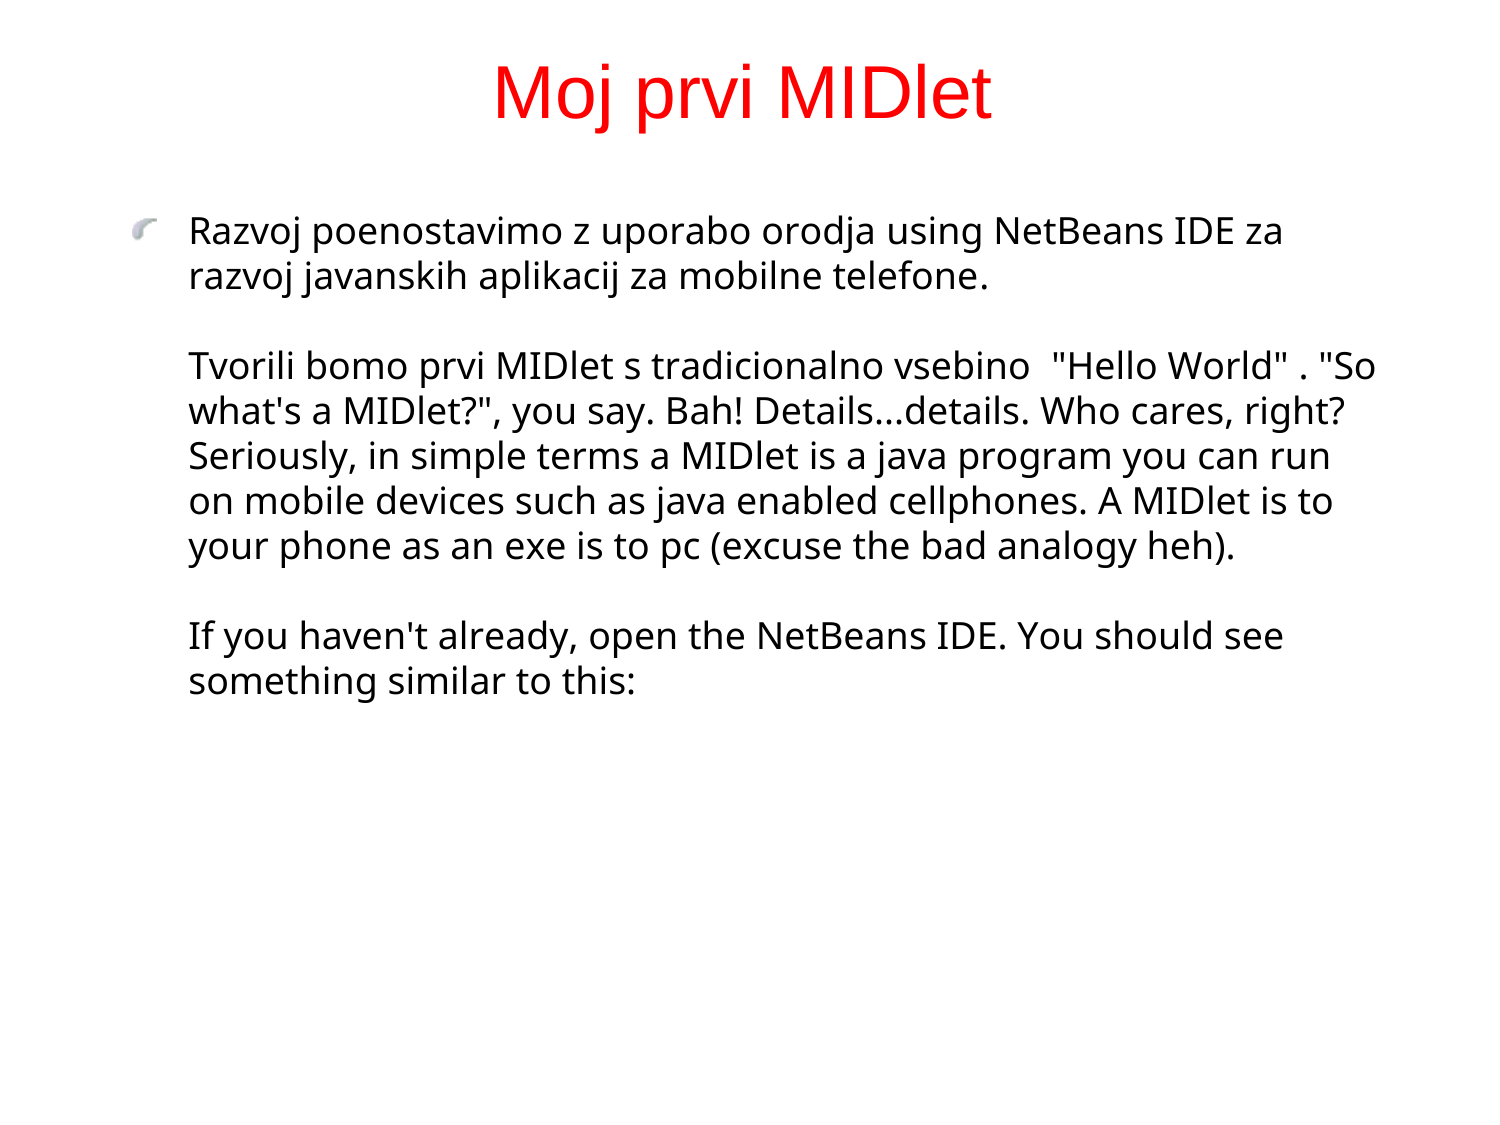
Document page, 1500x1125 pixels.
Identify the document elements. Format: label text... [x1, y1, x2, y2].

list Razvoj poenostavimo z uporabo orodja using NetBeans IDE za razvoj javanskih aplikacij za mobilne telefone. Tvorili bomo prvi MIDlet s tradicionalno vsebino "Hello World" . "So what's a MIDlet?", you say. Bah! Details...details. Who cares, right? Seriously, in simple terms a MIDlet is a java program you can run on mobile devices such as java enabled cellphones. A MIDlet is to your phone as an exe is to pc (excuse the bad analogy heh). If you haven't already, open the NetBeans IDE. You should see something similar to this: [117, 199, 1393, 875]
title Moj prvi MIDlet [105, 0, 1381, 141]
